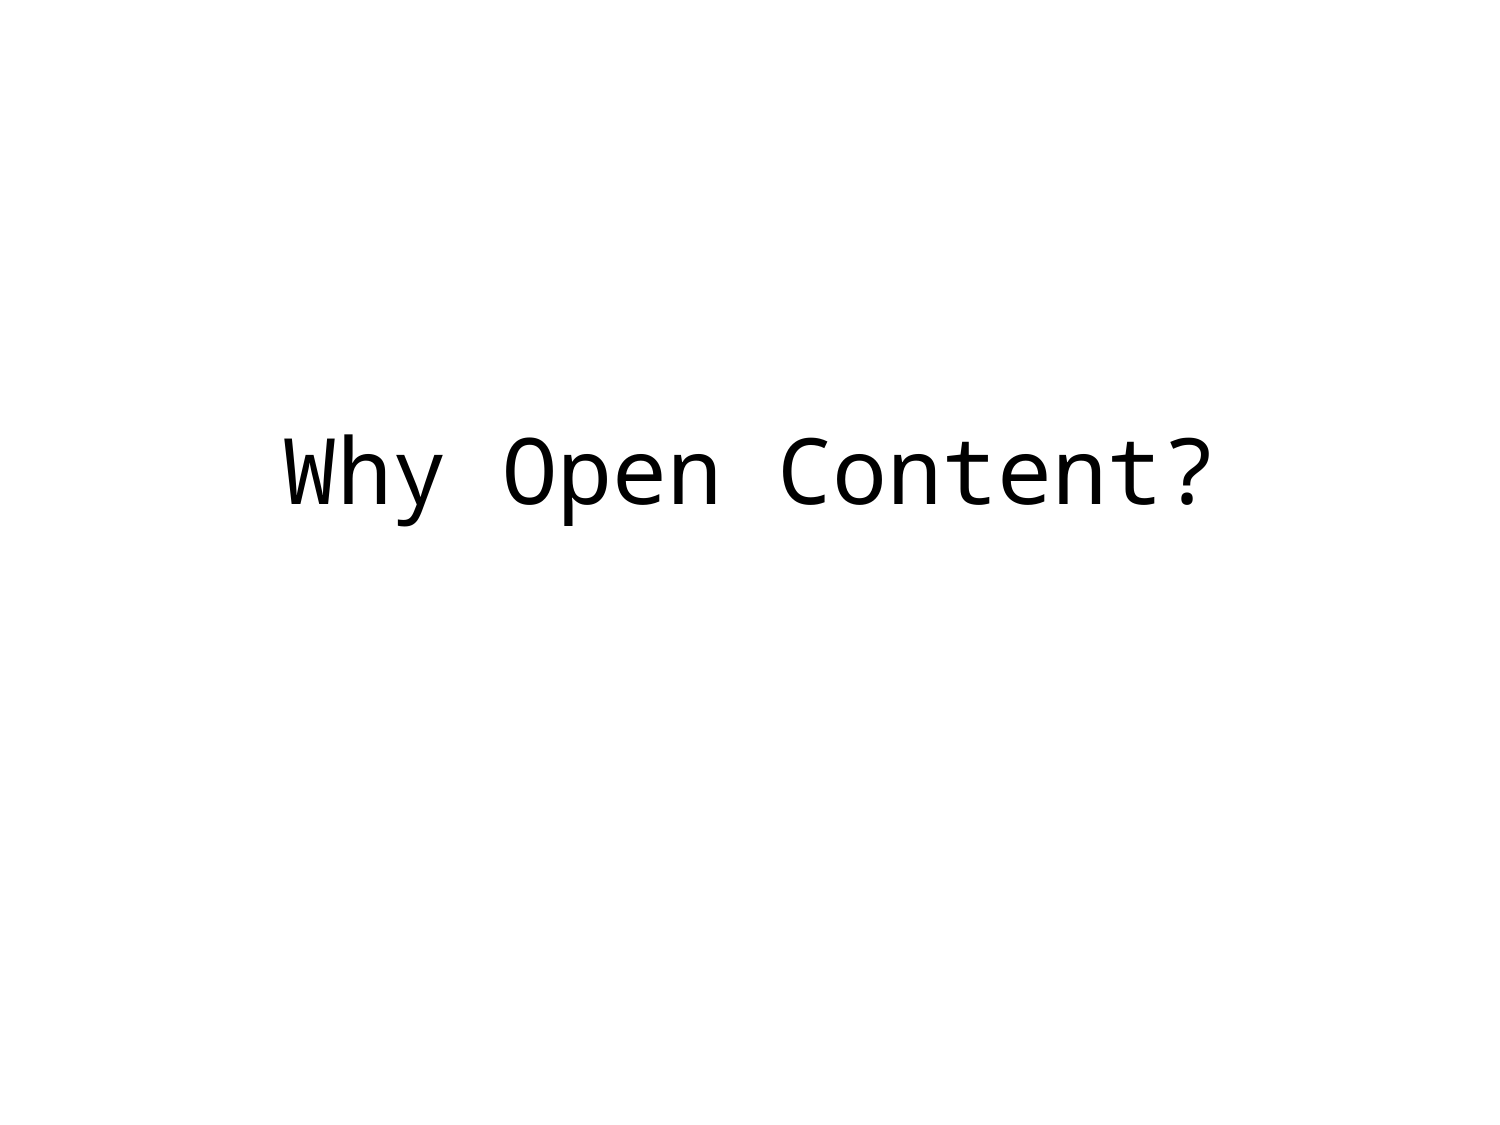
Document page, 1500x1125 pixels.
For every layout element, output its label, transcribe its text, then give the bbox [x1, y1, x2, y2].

title Why Open Content? [112, 374, 1388, 563]
